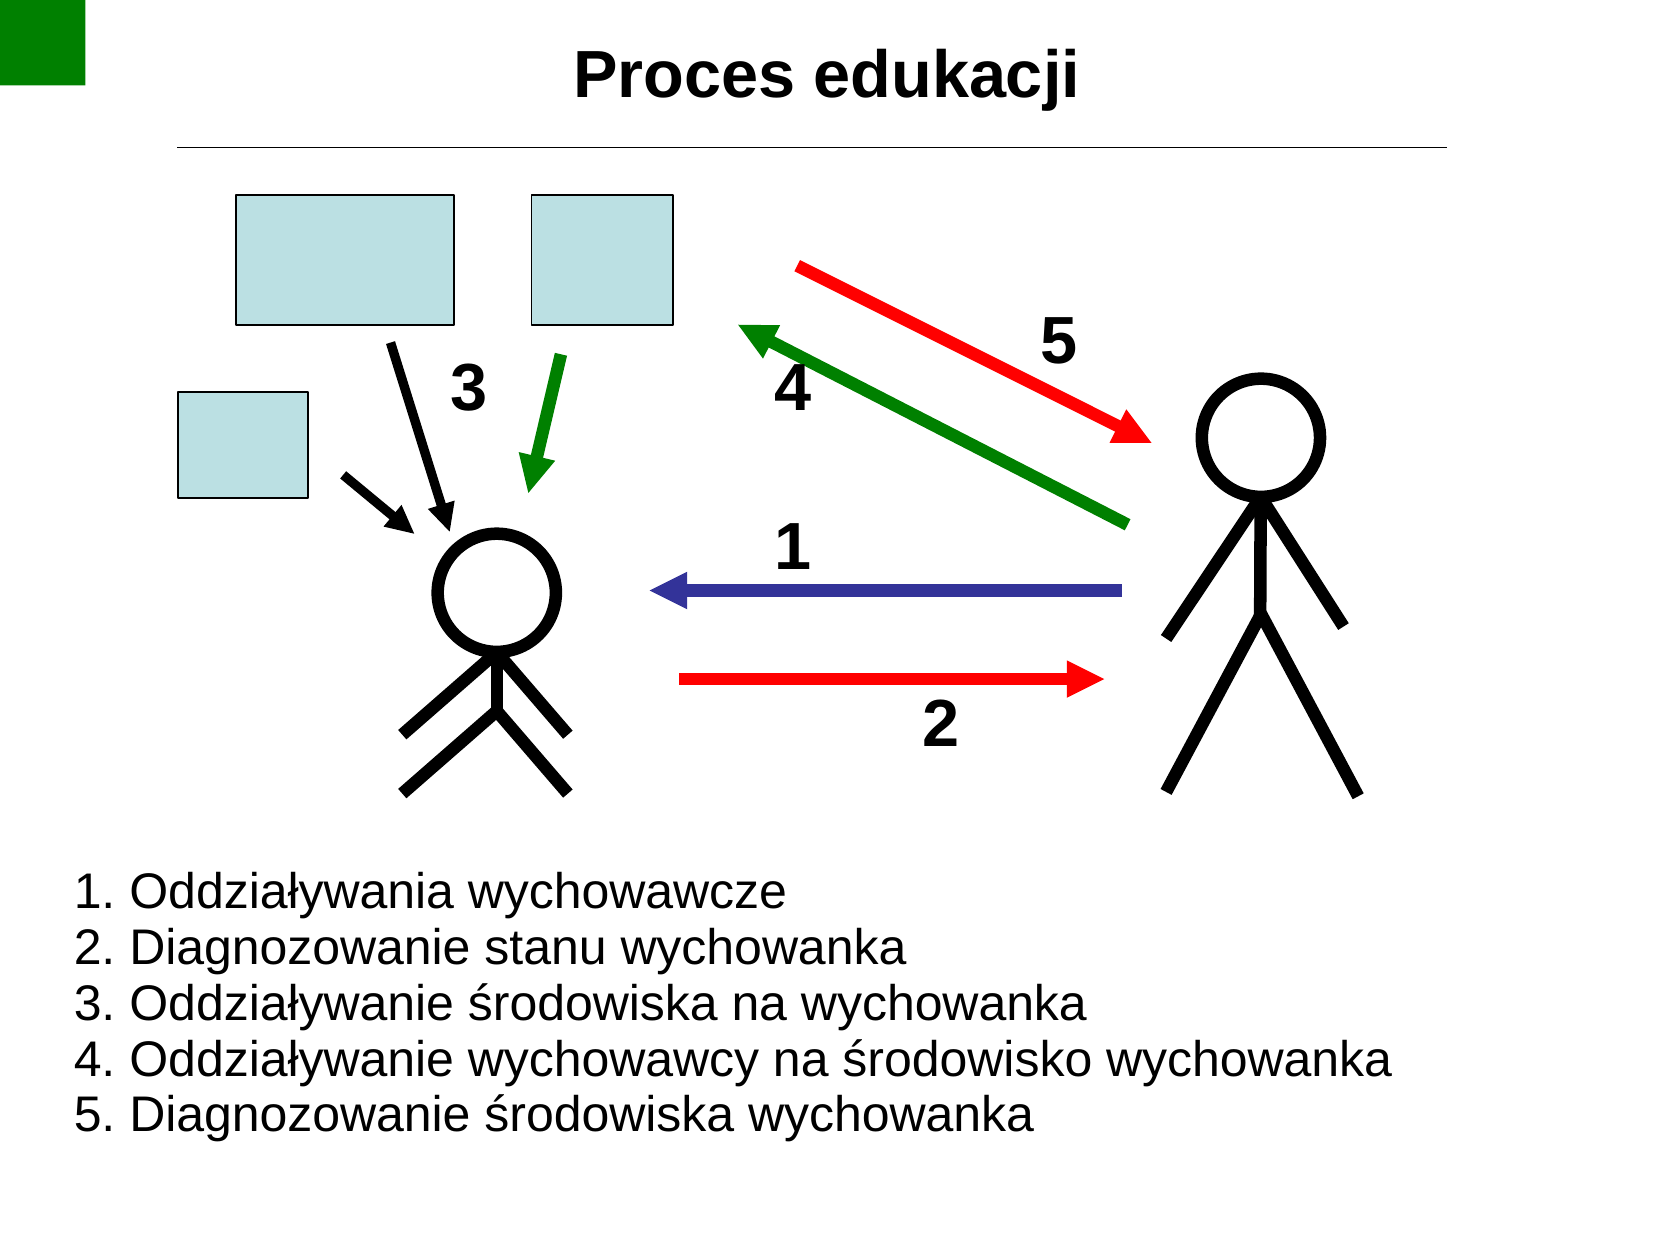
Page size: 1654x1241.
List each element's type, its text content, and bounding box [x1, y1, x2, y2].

text_box [0, 0, 86, 86]
text_box Proces edukacji [221, 29, 1433, 123]
text_box 1 [760, 501, 837, 595]
text_box 4 [760, 342, 837, 435]
text_box [177, 392, 308, 499]
text_box 2 [907, 679, 984, 772]
text_box [236, 194, 454, 325]
text_box 1. Oddziaływania wychowawcze 2. Diagnozowanie stanu wychowanka 3. Oddziaływanie środowiska na wychowanka 4. Oddziaływanie wychowawcy na środowisko wychowanka 5. Diagnozowanie środowiska wychowanka [58, 856, 1595, 1182]
text_box 3 [435, 342, 512, 435]
text_box [531, 194, 674, 325]
text_box 5 [1025, 295, 1102, 388]
